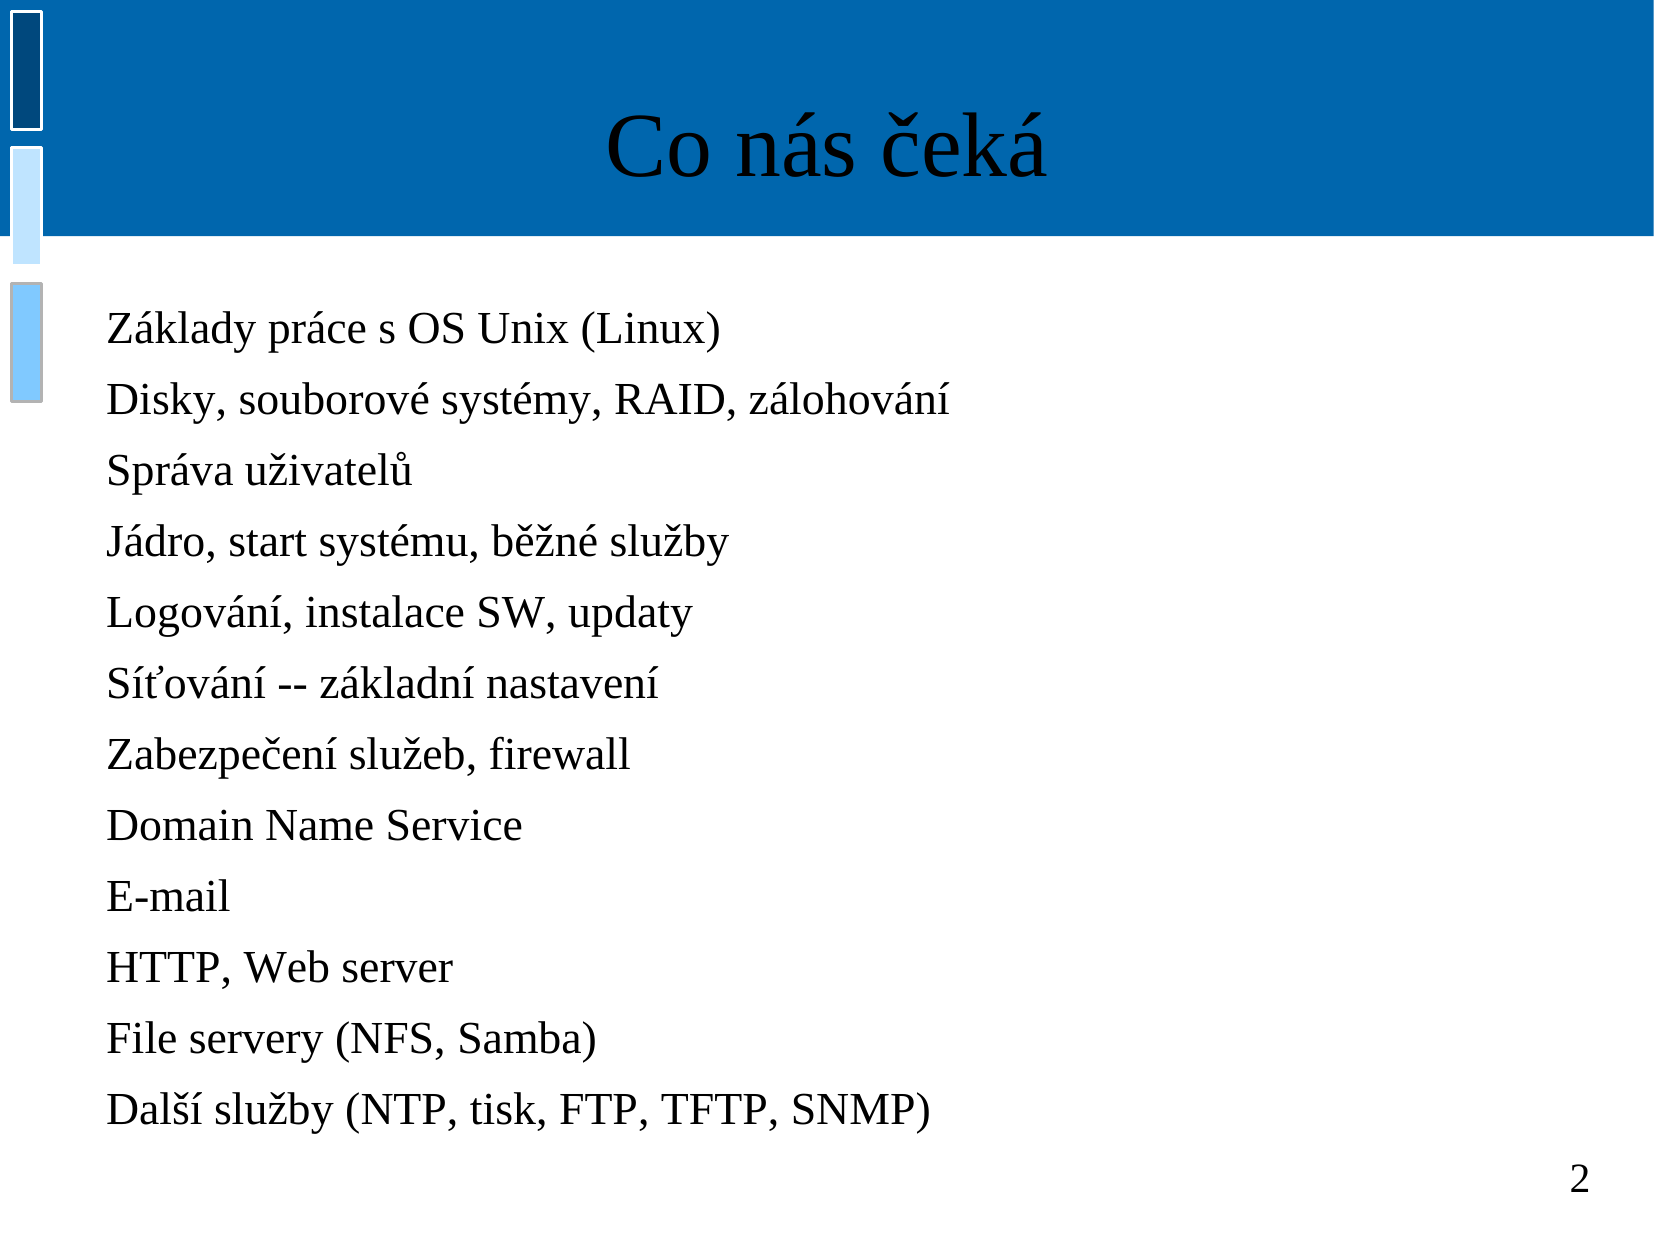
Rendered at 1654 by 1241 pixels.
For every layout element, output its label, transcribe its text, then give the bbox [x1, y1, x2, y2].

list Základy práce s OS Unix (Linux) Disky, souborové systémy, RAID, zálohování Správa uživatelů Jádro, start systému, běžné služby Logování, instalace SW, updaty Síťování -- základní nastavení Zabezpečení služeb, firewall Domain Name Service E-mail HTTP, Web server File servery (NFS, Samba) Další služby (NTP, tisk, FTP, TFTP, SNMP) [88, 303, 1533, 1188]
title Co nás čeká [121, 49, 1534, 243]
